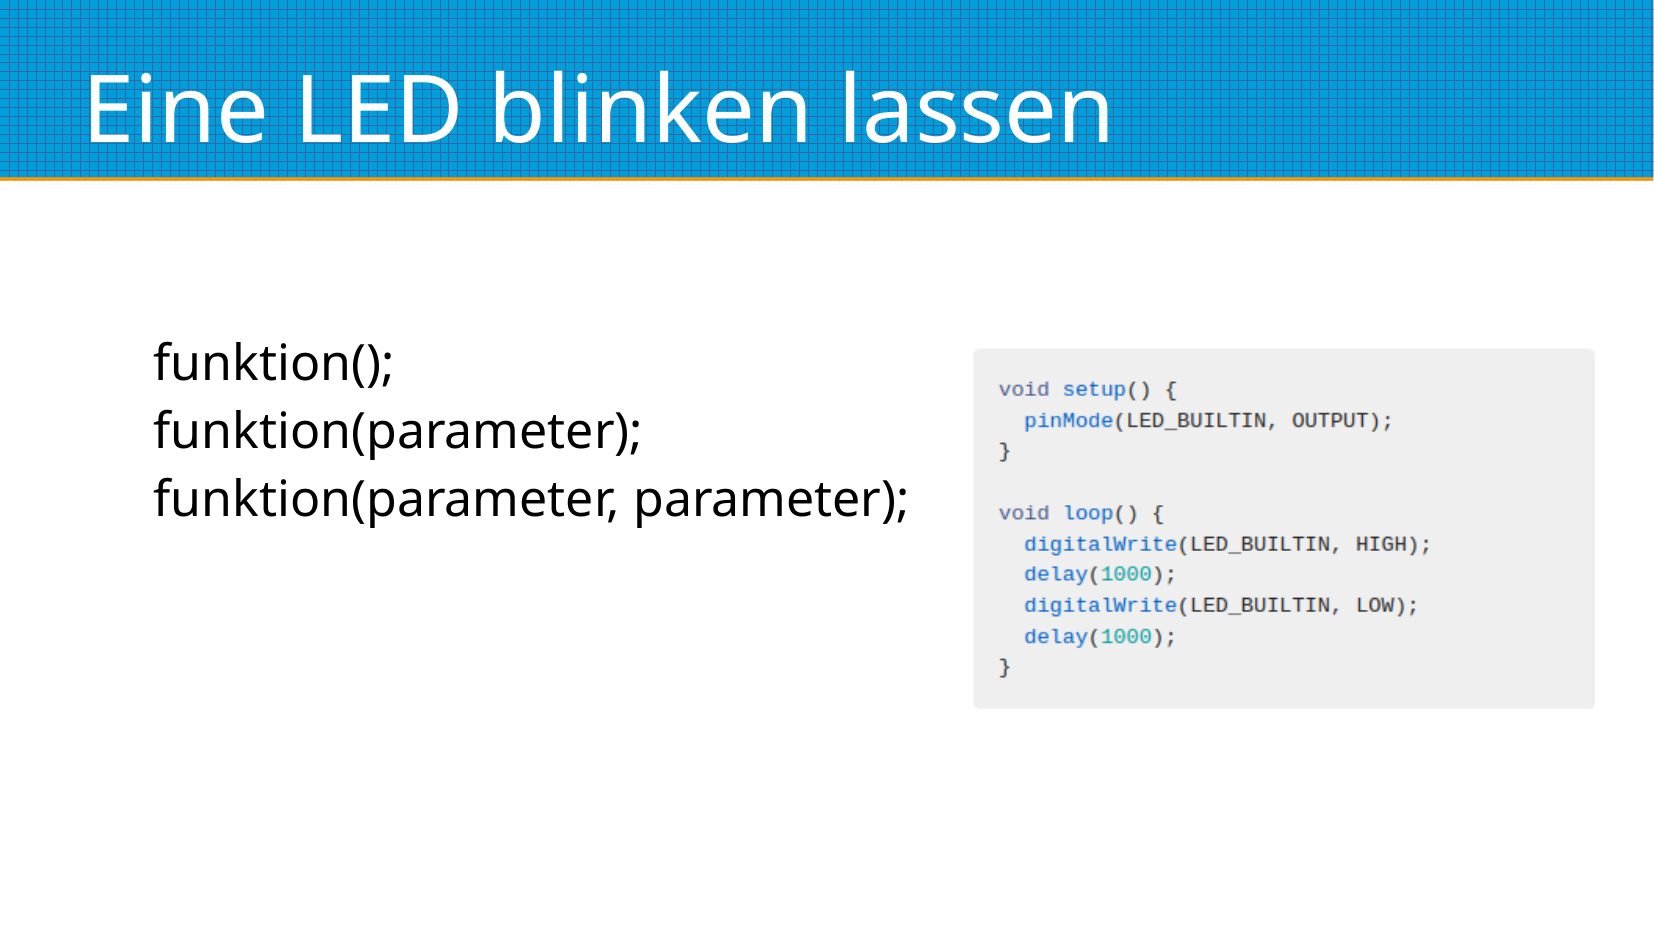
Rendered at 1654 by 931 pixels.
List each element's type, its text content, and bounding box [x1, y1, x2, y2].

picture [944, 324, 1625, 731]
title Eine LED blinken lassen [82, 14, 1571, 171]
list funktion(); funktion(parameter); funktion(parameter, parameter); [82, 236, 1563, 811]
